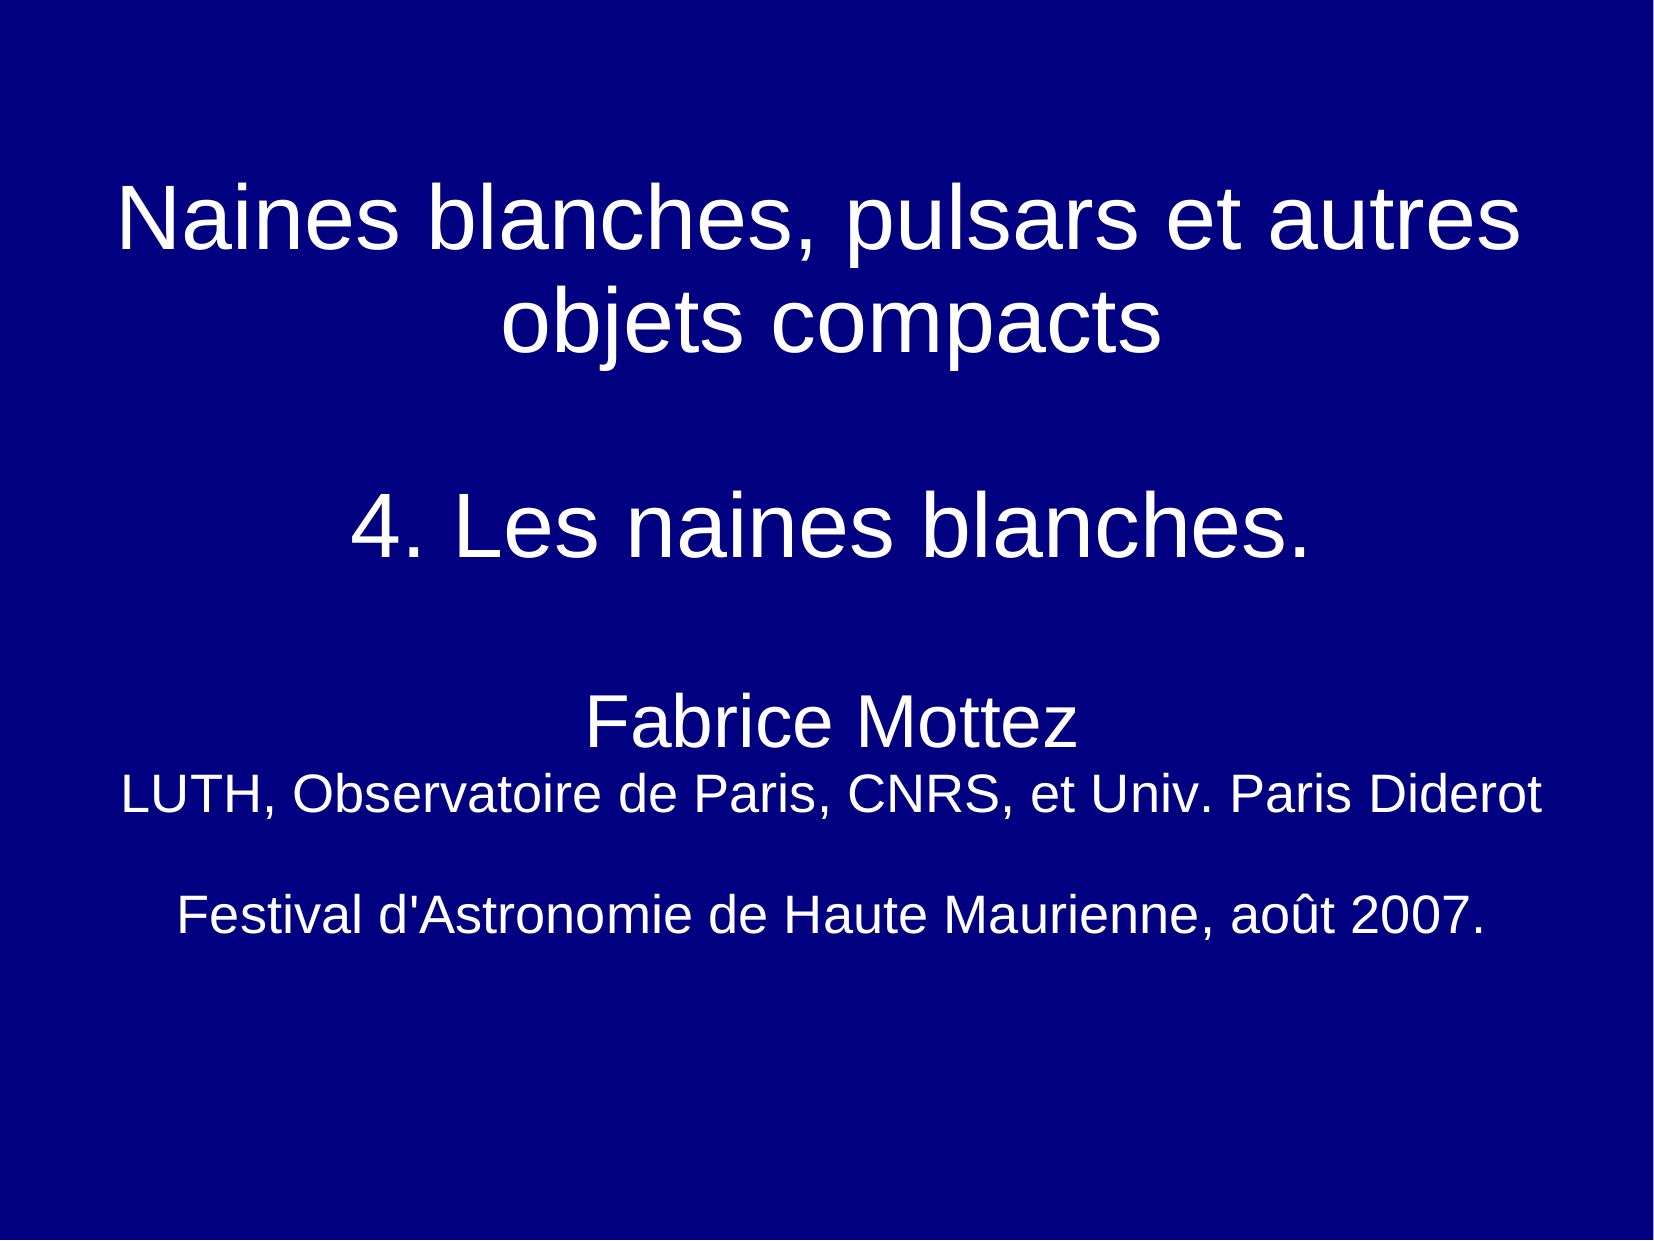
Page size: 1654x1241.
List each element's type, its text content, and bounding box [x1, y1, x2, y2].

title Naines blanches, pulsars et autres objets compacts 4. Les naines blanches. Fabrice Mottez LUTH, Observatoire de Paris, CNRS, et Univ. Paris Diderot Festival d'Astronomie de Haute Maurienne, août 2007. [88, 166, 1577, 945]
